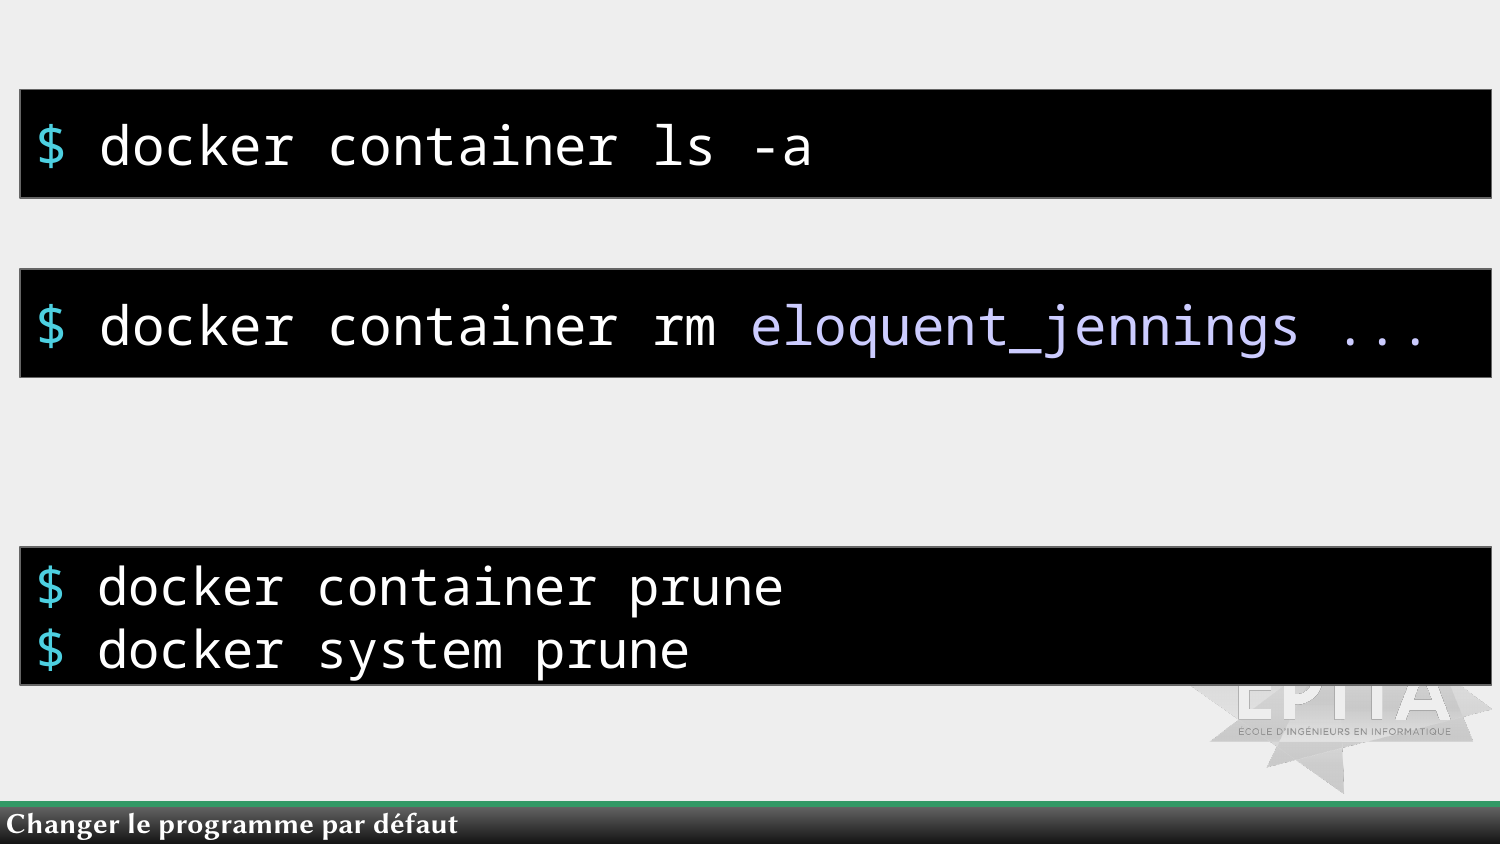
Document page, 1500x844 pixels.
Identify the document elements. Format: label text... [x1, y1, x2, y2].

text_box $ docker container ls -a [20, 89, 1492, 198]
picture [1187, 686, 1492, 794]
text_box $ docker container rm eloquent_jennings ... [20, 269, 1492, 378]
text_box $ docker container prune $ docker system prune [20, 546, 1492, 686]
title Changer le programme par défaut [5, 801, 1075, 844]
